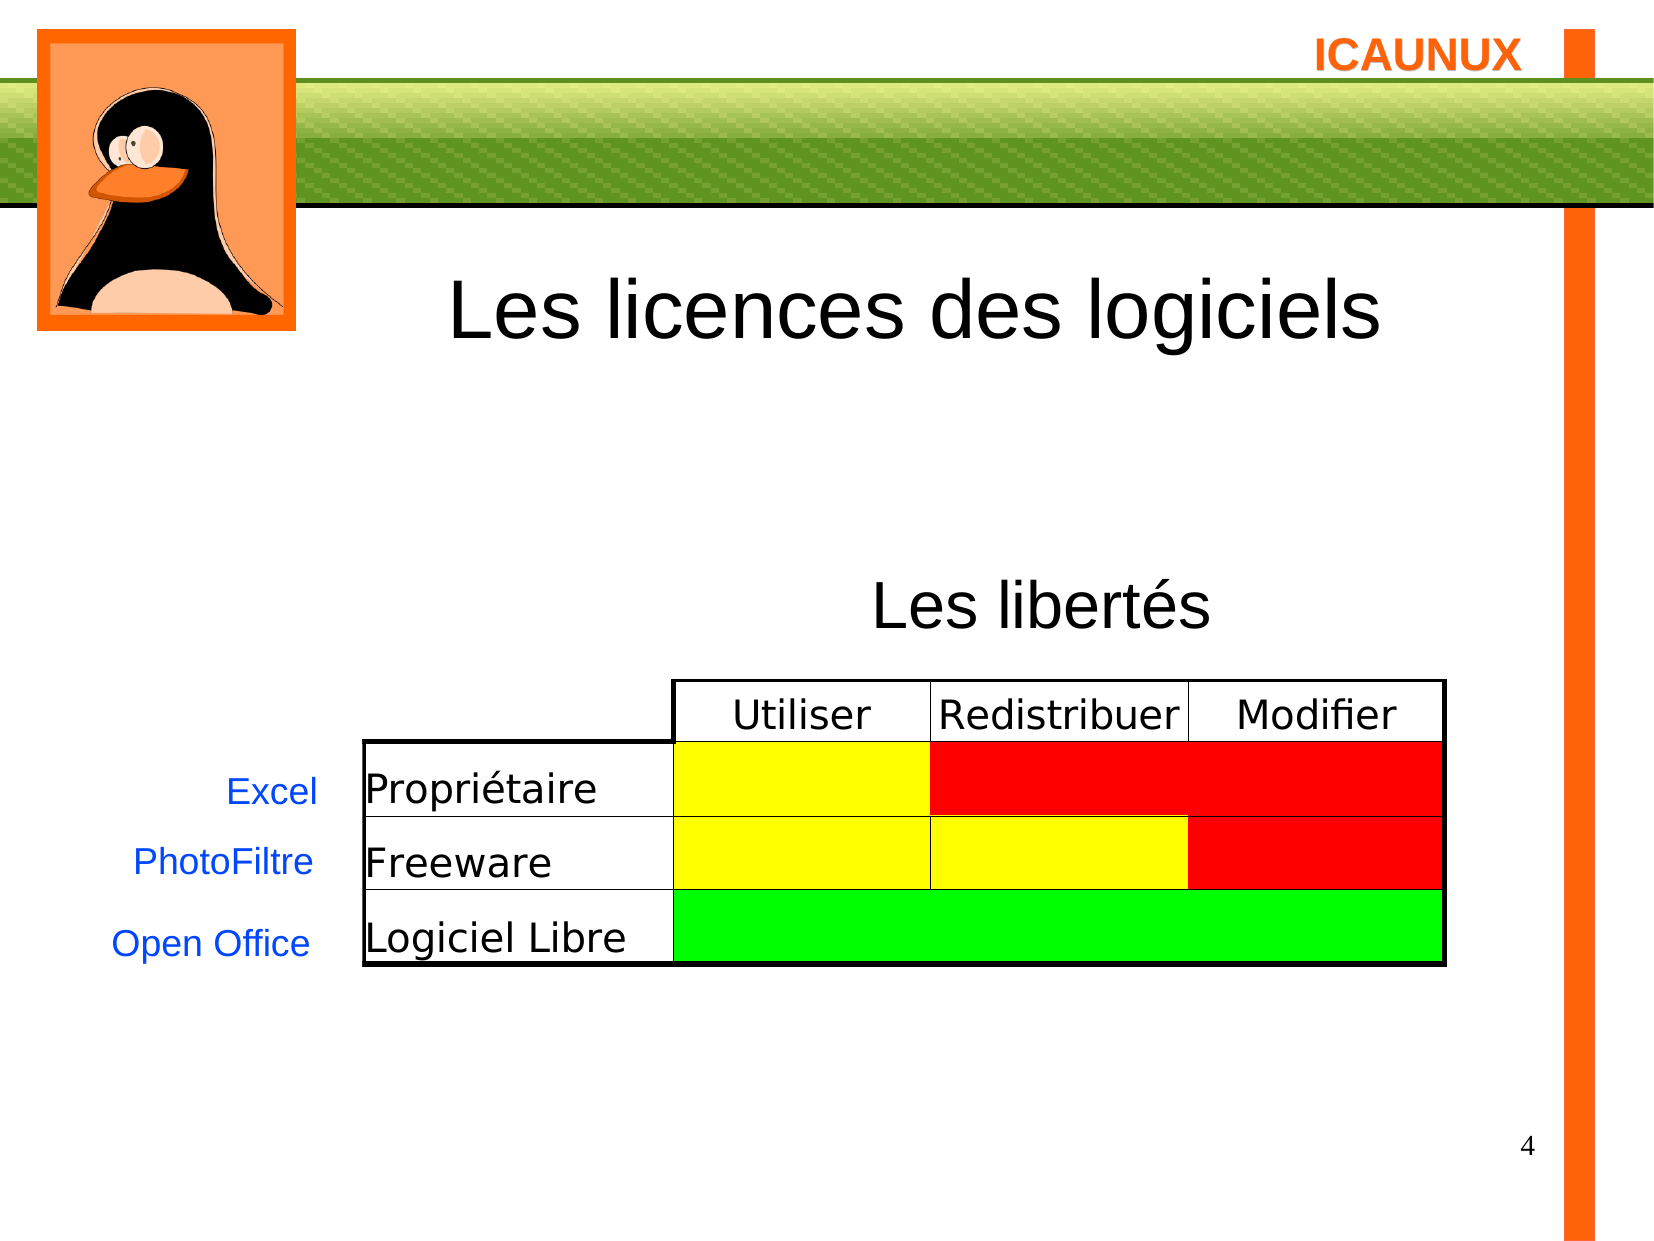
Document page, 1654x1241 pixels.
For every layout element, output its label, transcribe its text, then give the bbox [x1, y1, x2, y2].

picture [0, 29, 1654, 331]
text_box Open Office [96, 915, 326, 973]
text_box Excel [211, 763, 333, 821]
title Les licences des logiciels [324, 235, 1506, 384]
chart [362, 679, 1447, 1123]
text_box PhotoFiltre [92, 832, 329, 890]
text_box Les libertés [716, 561, 1367, 651]
